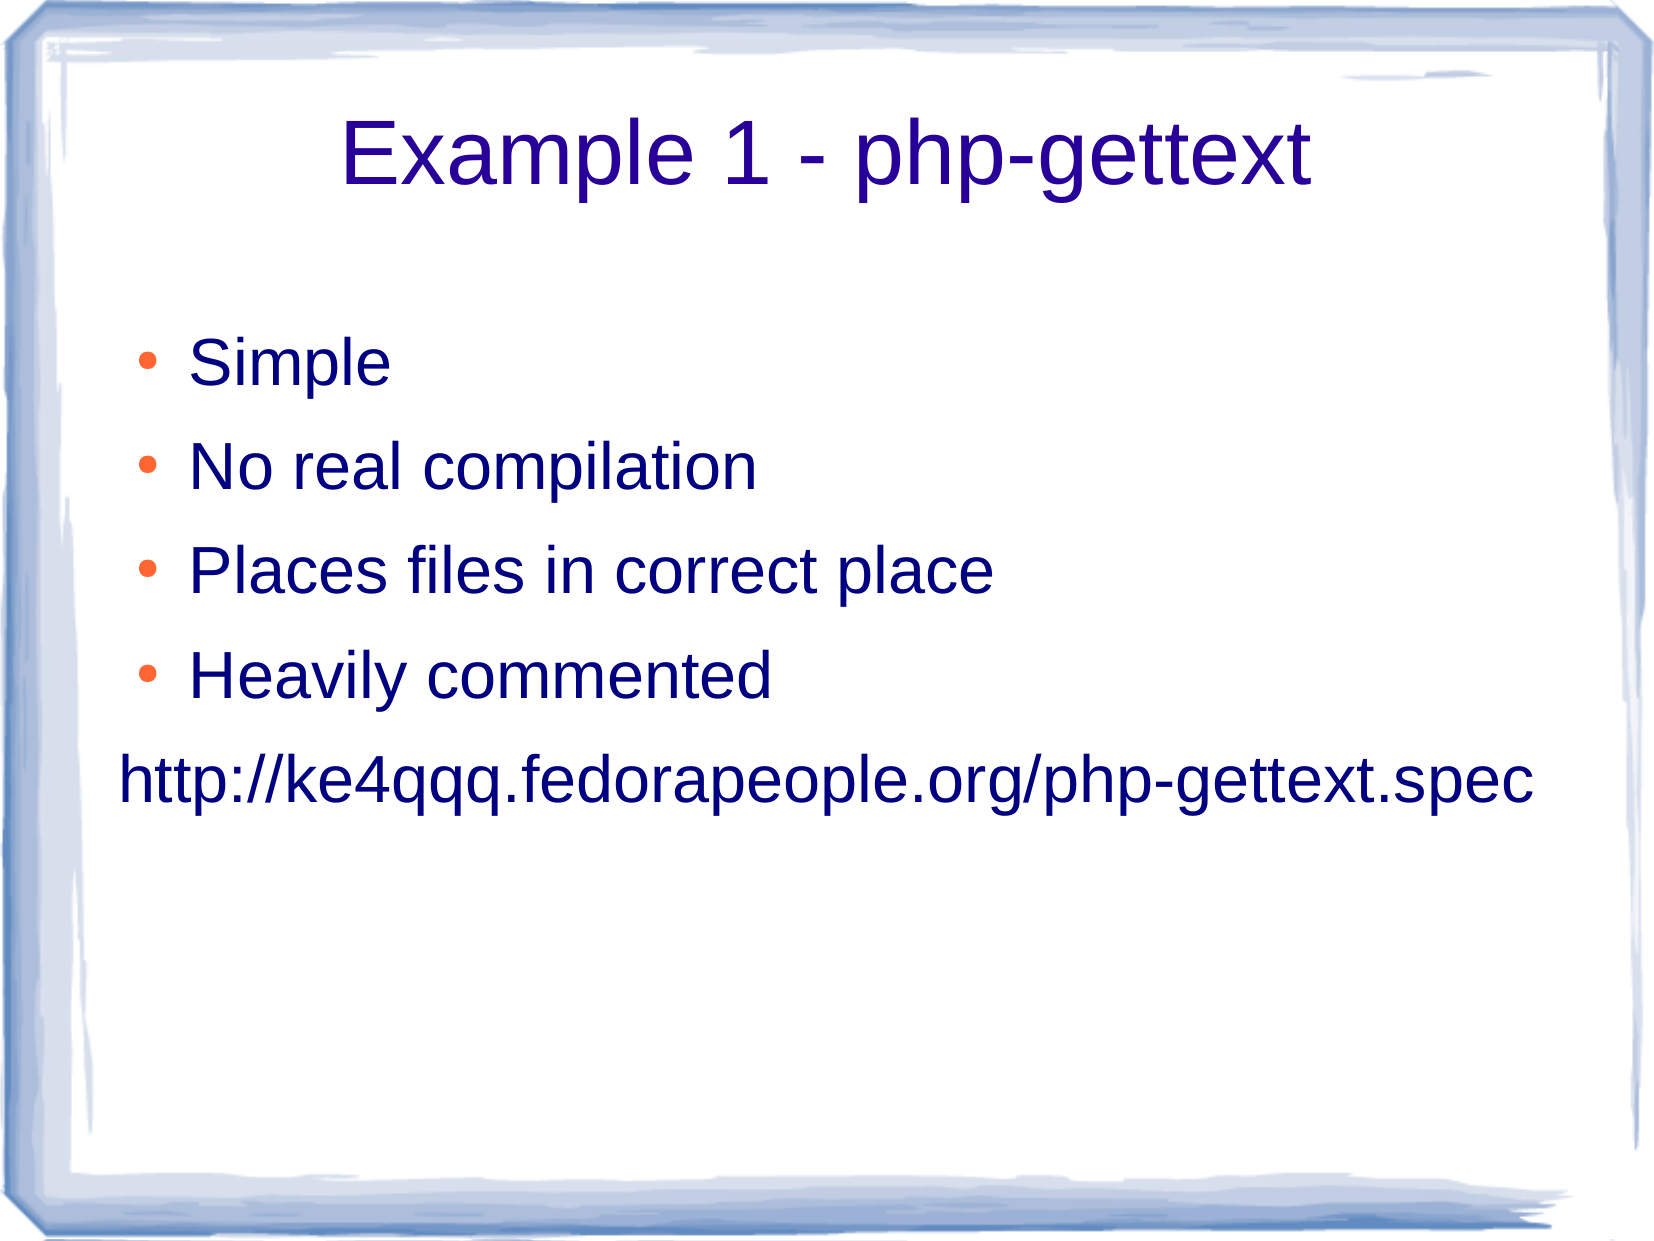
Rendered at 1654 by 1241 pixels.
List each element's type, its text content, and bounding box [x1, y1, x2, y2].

list Simple No real compilation Places files in correct place Heavily commented http://ke4qqq.fedorapeople.org/php-gettext.spec [118, 324, 1571, 1144]
picture [0, 0, 1654, 1241]
title Example 1 - php-gettext [82, 49, 1571, 257]
